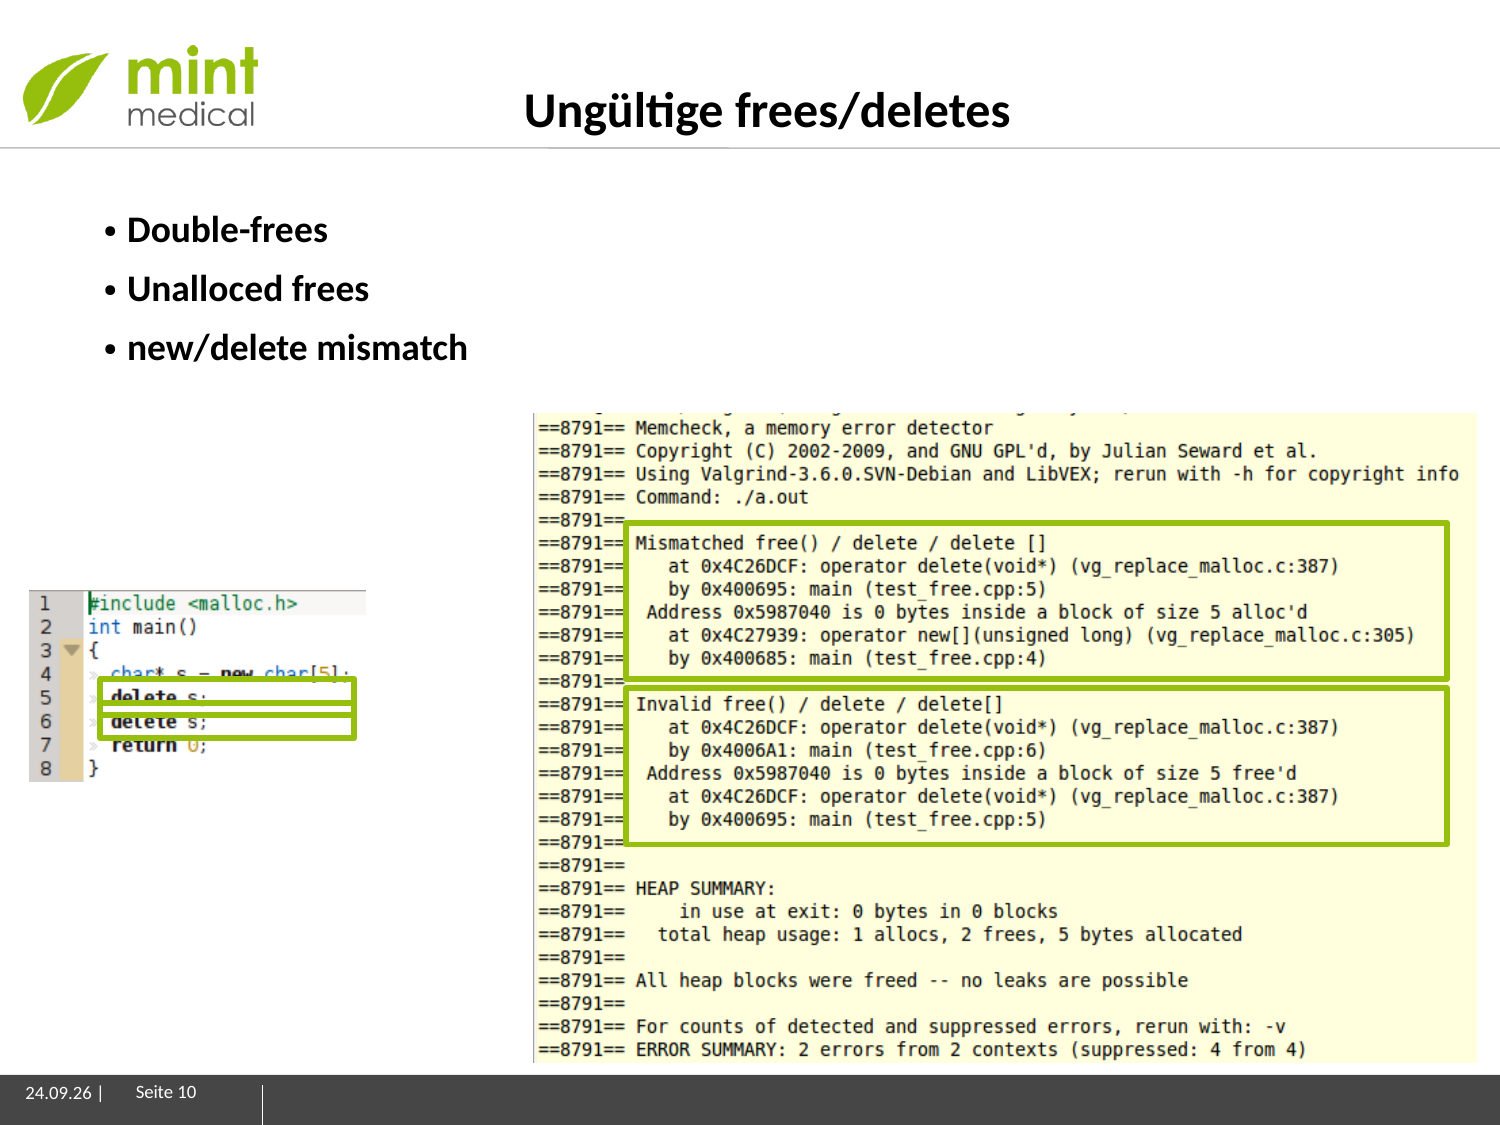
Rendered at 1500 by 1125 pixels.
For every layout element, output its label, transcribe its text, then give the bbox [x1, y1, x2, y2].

text_box Unalloced frees [88, 265, 1359, 324]
picture [533, 413, 1477, 1063]
text_box Double-frees [88, 206, 1359, 265]
title Ungültige frees/deletes [253, 70, 1282, 146]
picture [29, 590, 366, 782]
text_box new/delete mismatch [88, 324, 1359, 384]
picture [23, 45, 258, 126]
